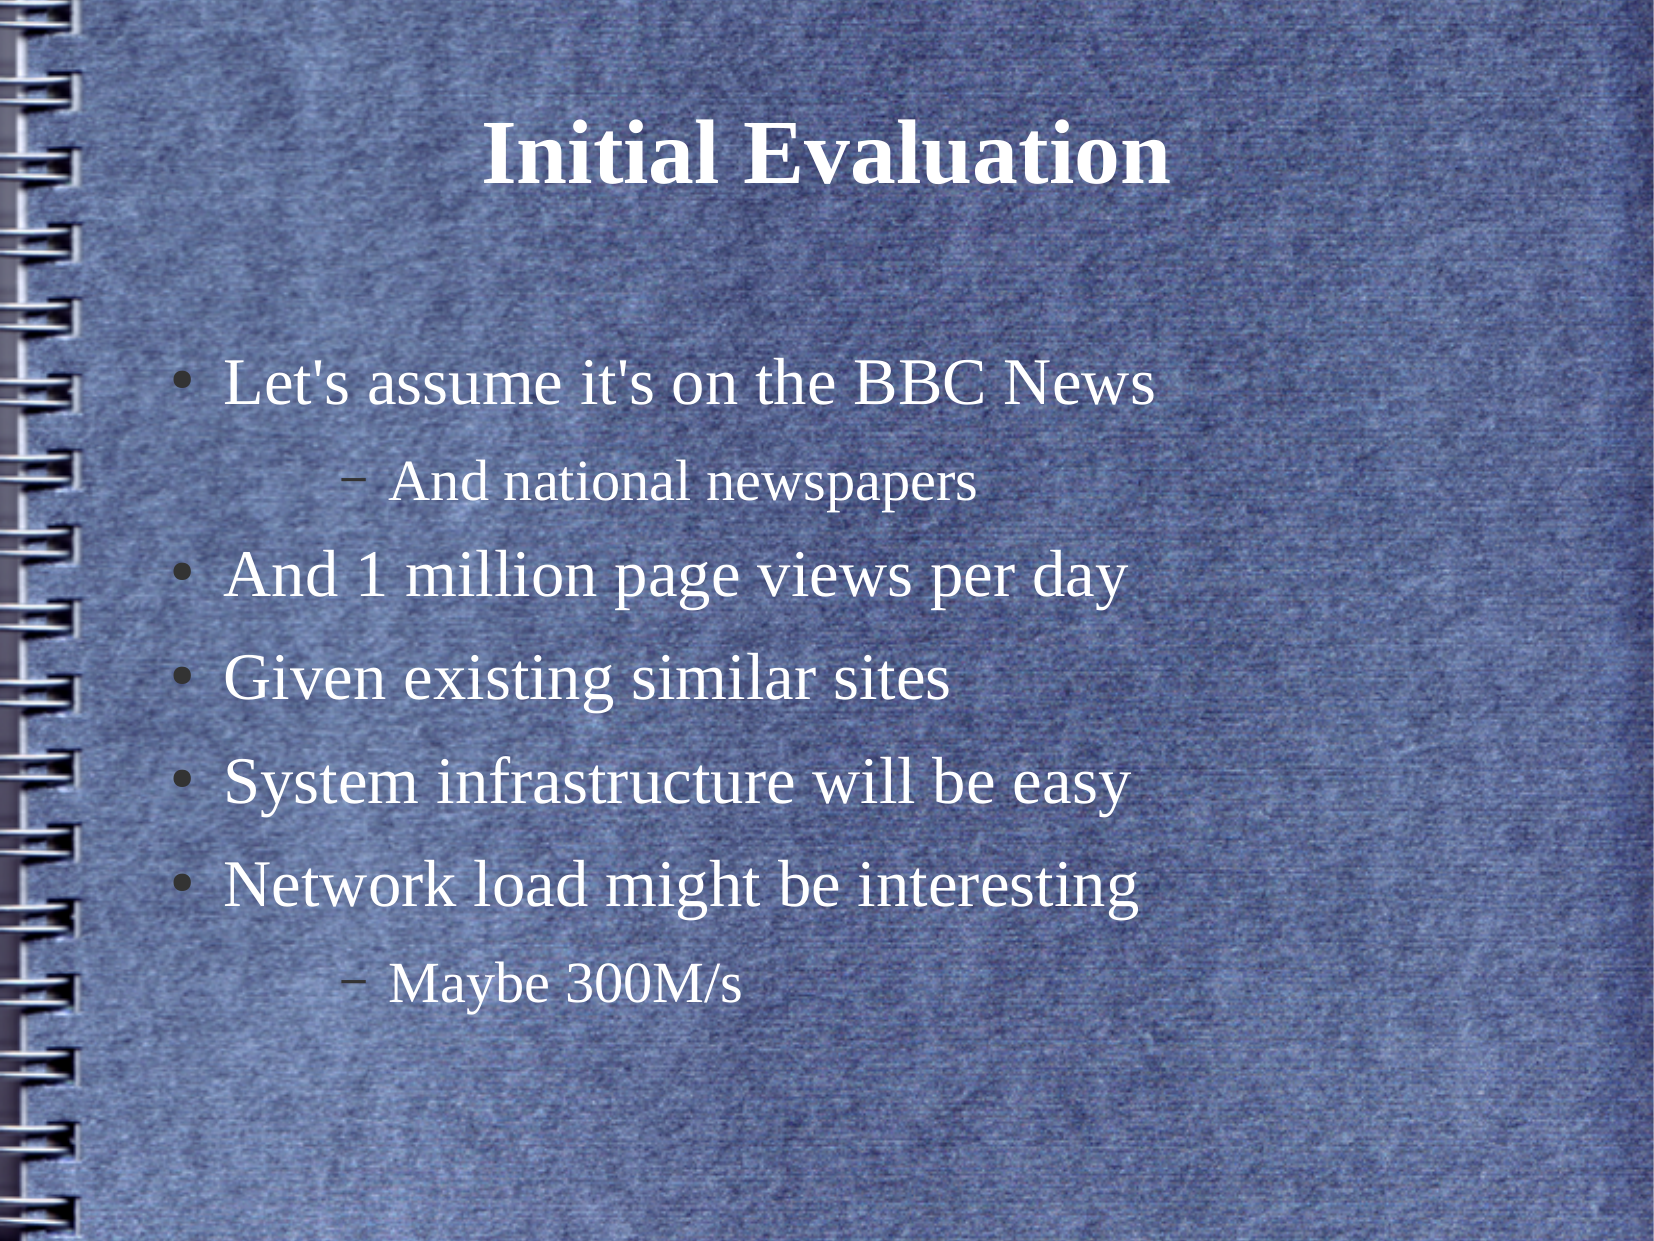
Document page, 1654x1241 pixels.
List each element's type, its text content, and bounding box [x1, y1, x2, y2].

picture [0, 0, 1654, 1241]
list Let's assume it's on the BBC News And national newspapers And 1 million page views per day Given existing similar sites System infrastructure will be easy Network load might be interesting Maybe 300M/s [152, 344, 1534, 1127]
title Initial Evaluation [82, 49, 1571, 257]
